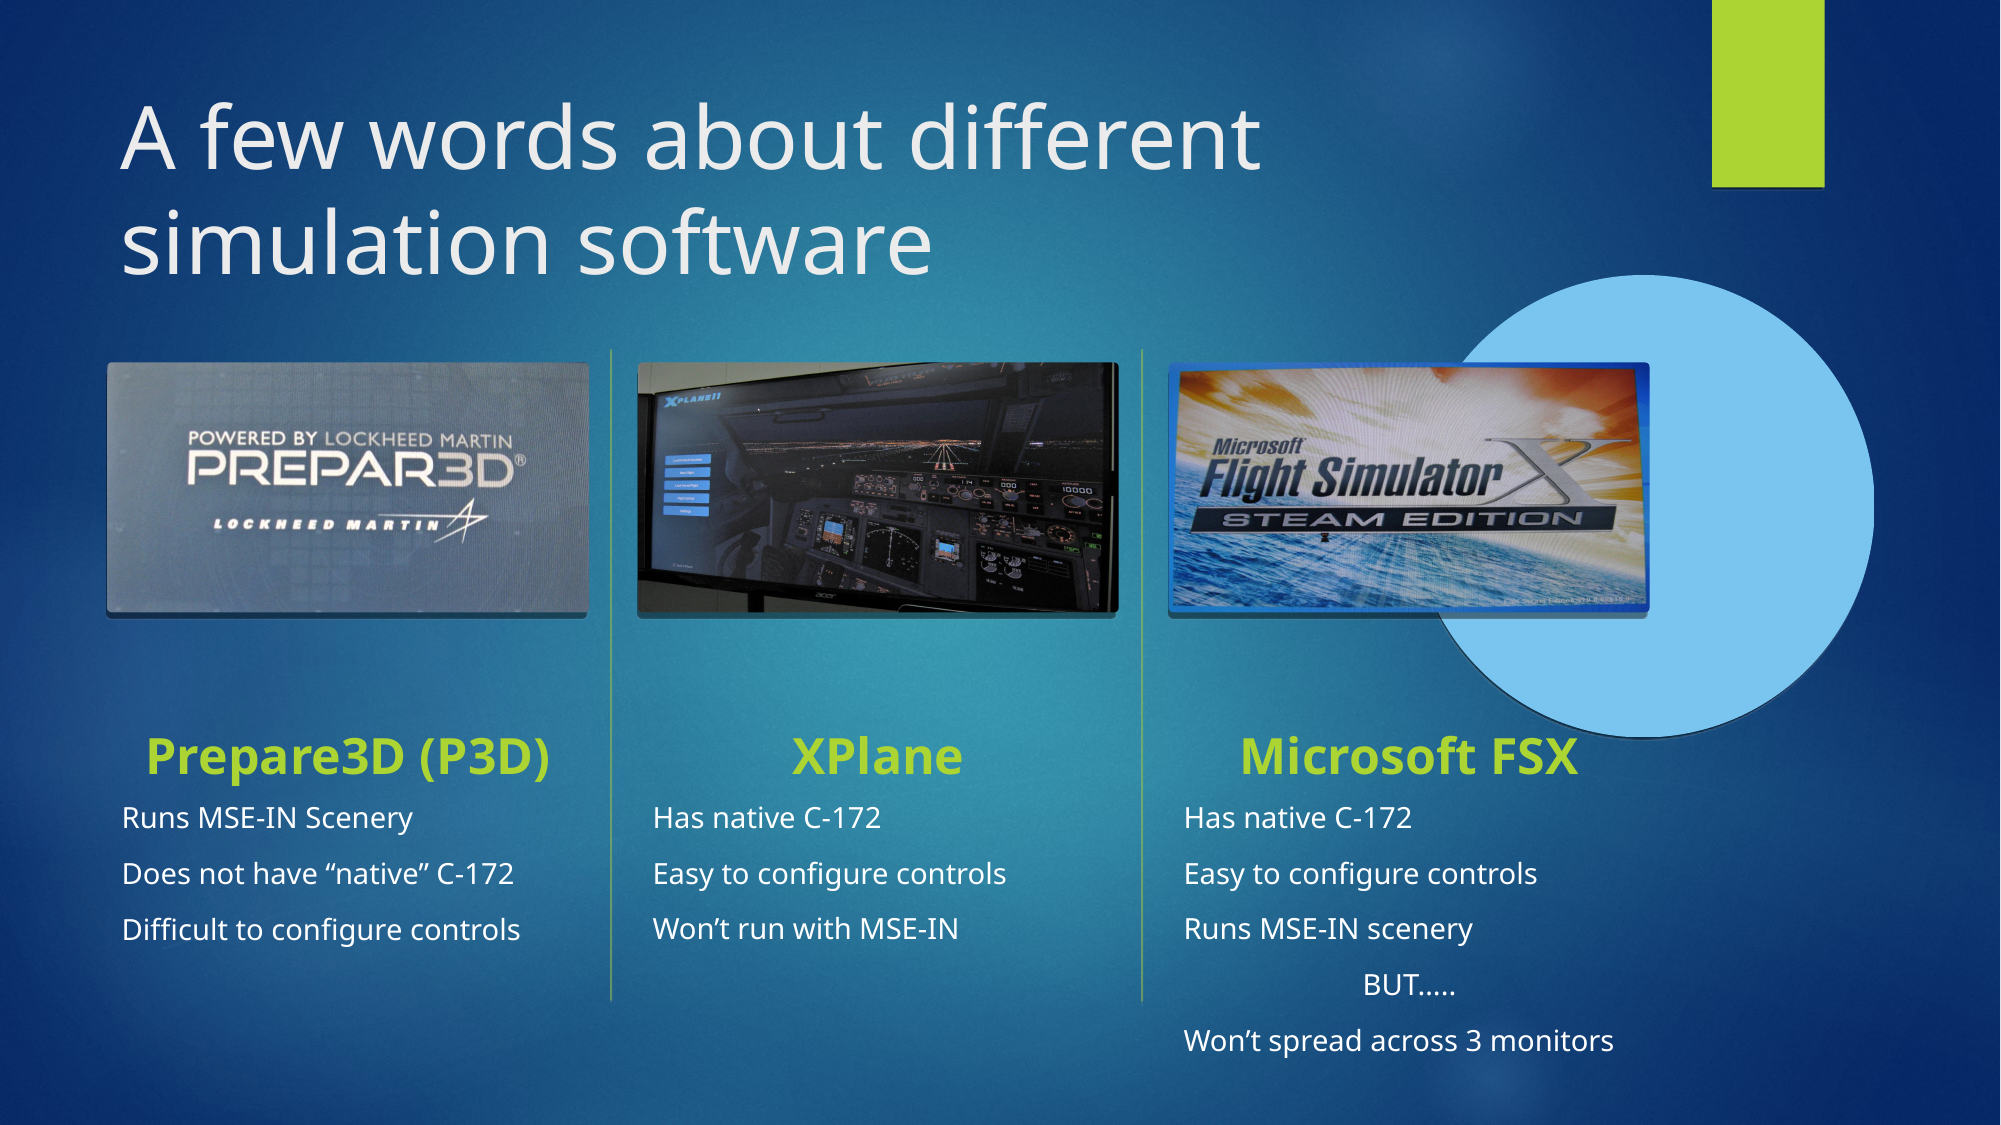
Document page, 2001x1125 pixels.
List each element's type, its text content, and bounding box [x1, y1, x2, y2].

text_box Microsoft FSX [1168, 697, 1650, 791]
text_box Has native C-172 Easy to configure controls Won’t run with MSE-IN [637, 791, 1119, 968]
text_box Runs MSE-IN Scenery Does not have “native” C-172 Difficult to configure controls [106, 791, 590, 1003]
text_box [1168, 362, 1650, 613]
text_box Prepare3D (P3D) [106, 697, 590, 791]
text_box [637, 362, 1119, 613]
text_box Has native C-172 Easy to configure controls Runs MSE-IN scenery BUT….. Won’t spread across 3 monitors [1168, 791, 1651, 1106]
text_box XPlane [638, 697, 1119, 791]
text_box [106, 362, 590, 613]
text_box A few words about different simulation software [105, 74, 1649, 304]
picture [0, 0, 2001, 1125]
